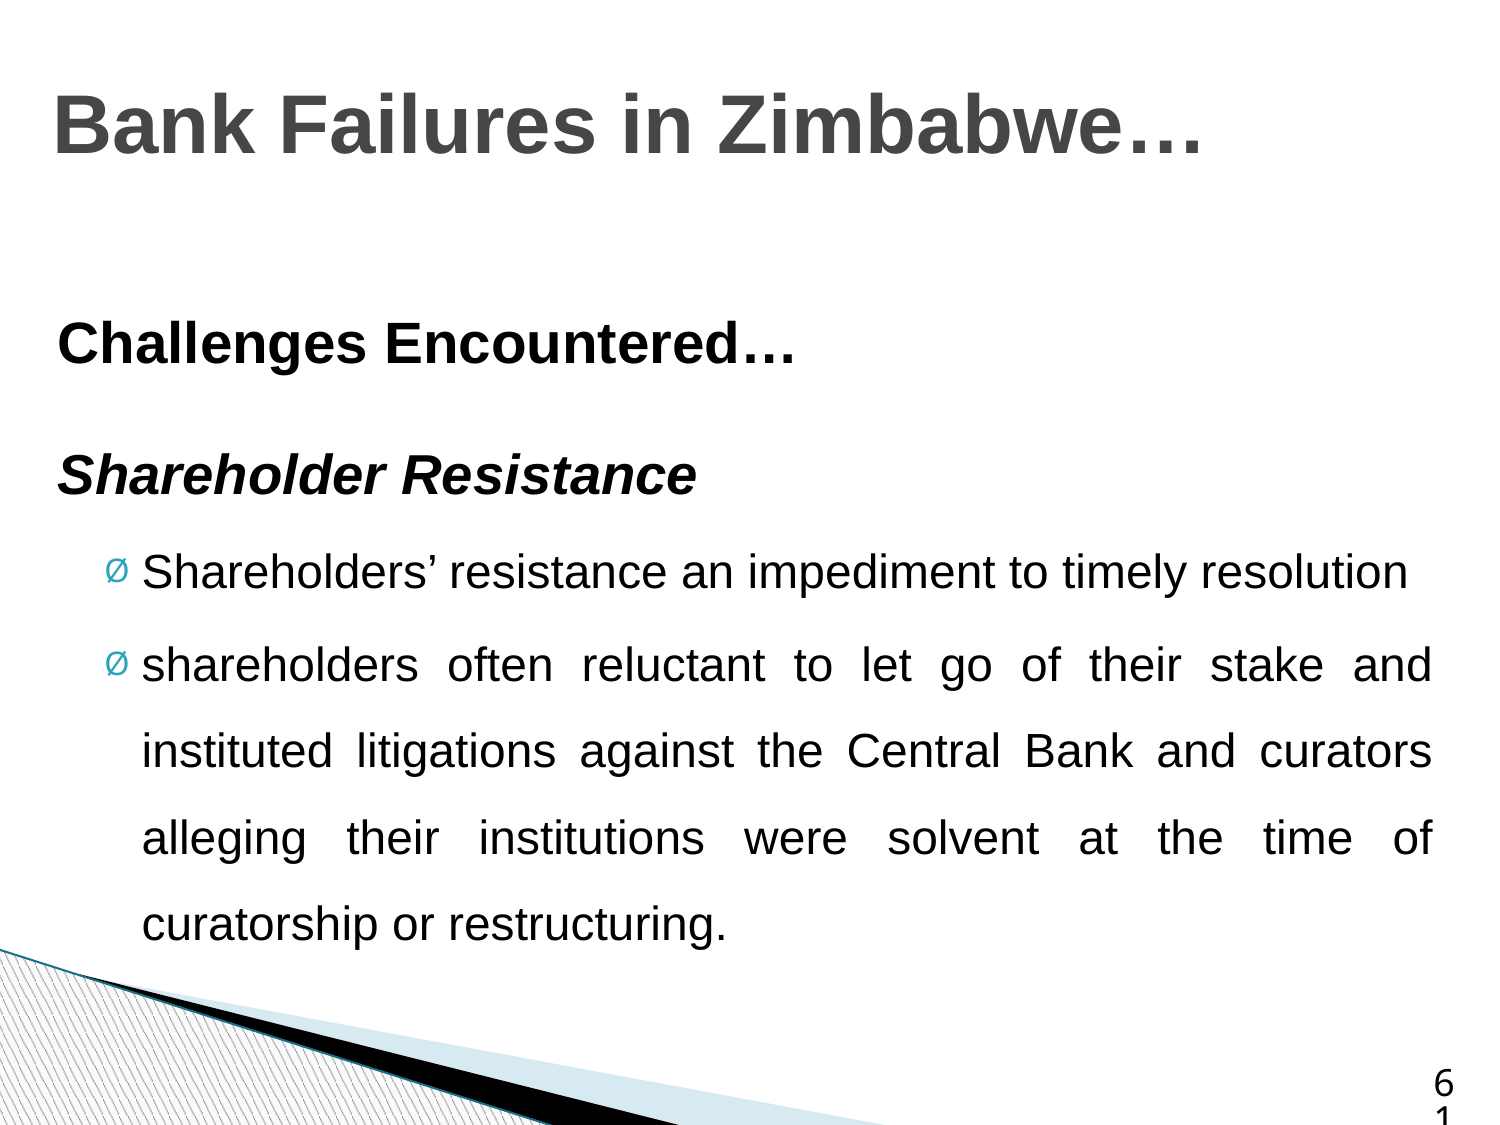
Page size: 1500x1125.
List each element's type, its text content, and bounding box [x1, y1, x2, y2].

title Bank Failures in Zimbabwe… [37, 62, 1450, 250]
list Challenges Encountered… Shareholder Resistance Shareholders’ resistance an impediment to timely resolution shareholders often reluctant to let go of their stake and instituted litigations against the Central Bank and curators alleging their institutions were solvent at the time of curatorship or restructuring. [24, 262, 1450, 1038]
picture [0, 952, 543, 1125]
slide_number <numéro> [1418, 1051, 1479, 1112]
